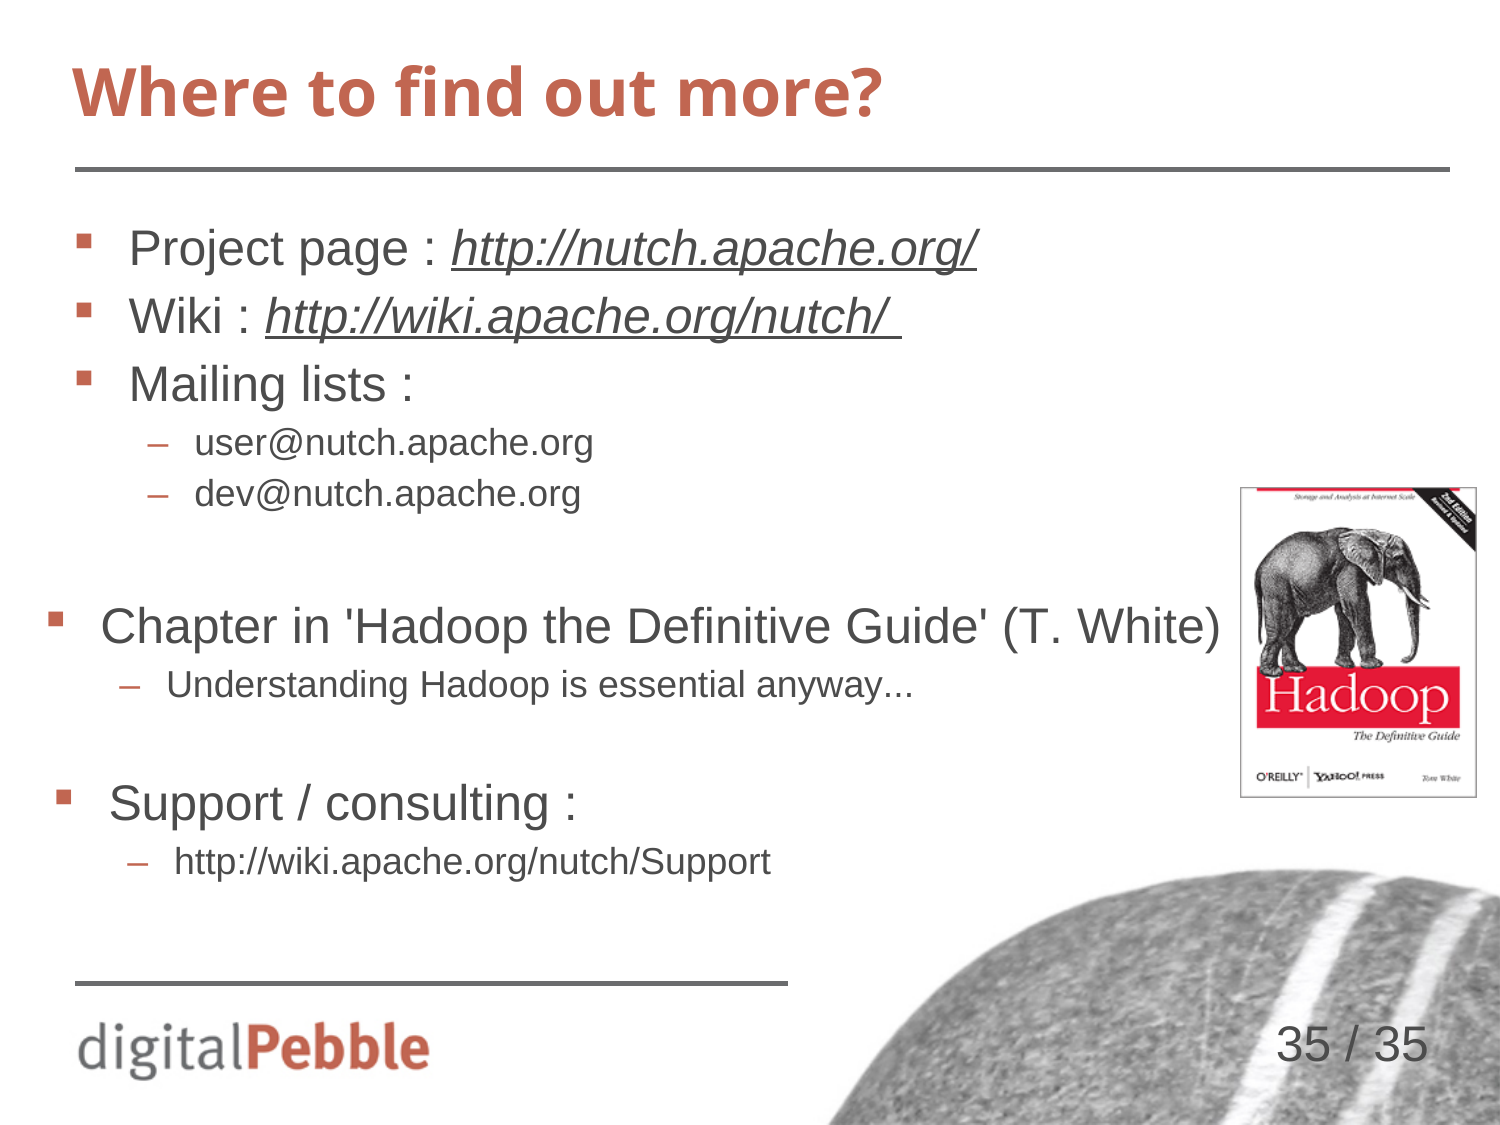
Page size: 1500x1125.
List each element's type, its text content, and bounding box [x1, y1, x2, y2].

title Where to find out more? [57, 37, 1438, 174]
list Chapter in 'Hadoop the Definitive Guide' (T. White) Understanding Hadoop is essential anyway... [29, 590, 1410, 1028]
list Project page : http://nutch.apache.org/ Wiki : http://wiki.apache.org/nutch/ Mailing lists : user@nutch.apache.org dev@nutch.apache.org [57, 212, 1438, 562]
list Support / consulting : http://wiki.apache.org/nutch/Support [37, 767, 1418, 954]
picture [0, 0, 1500, 1125]
